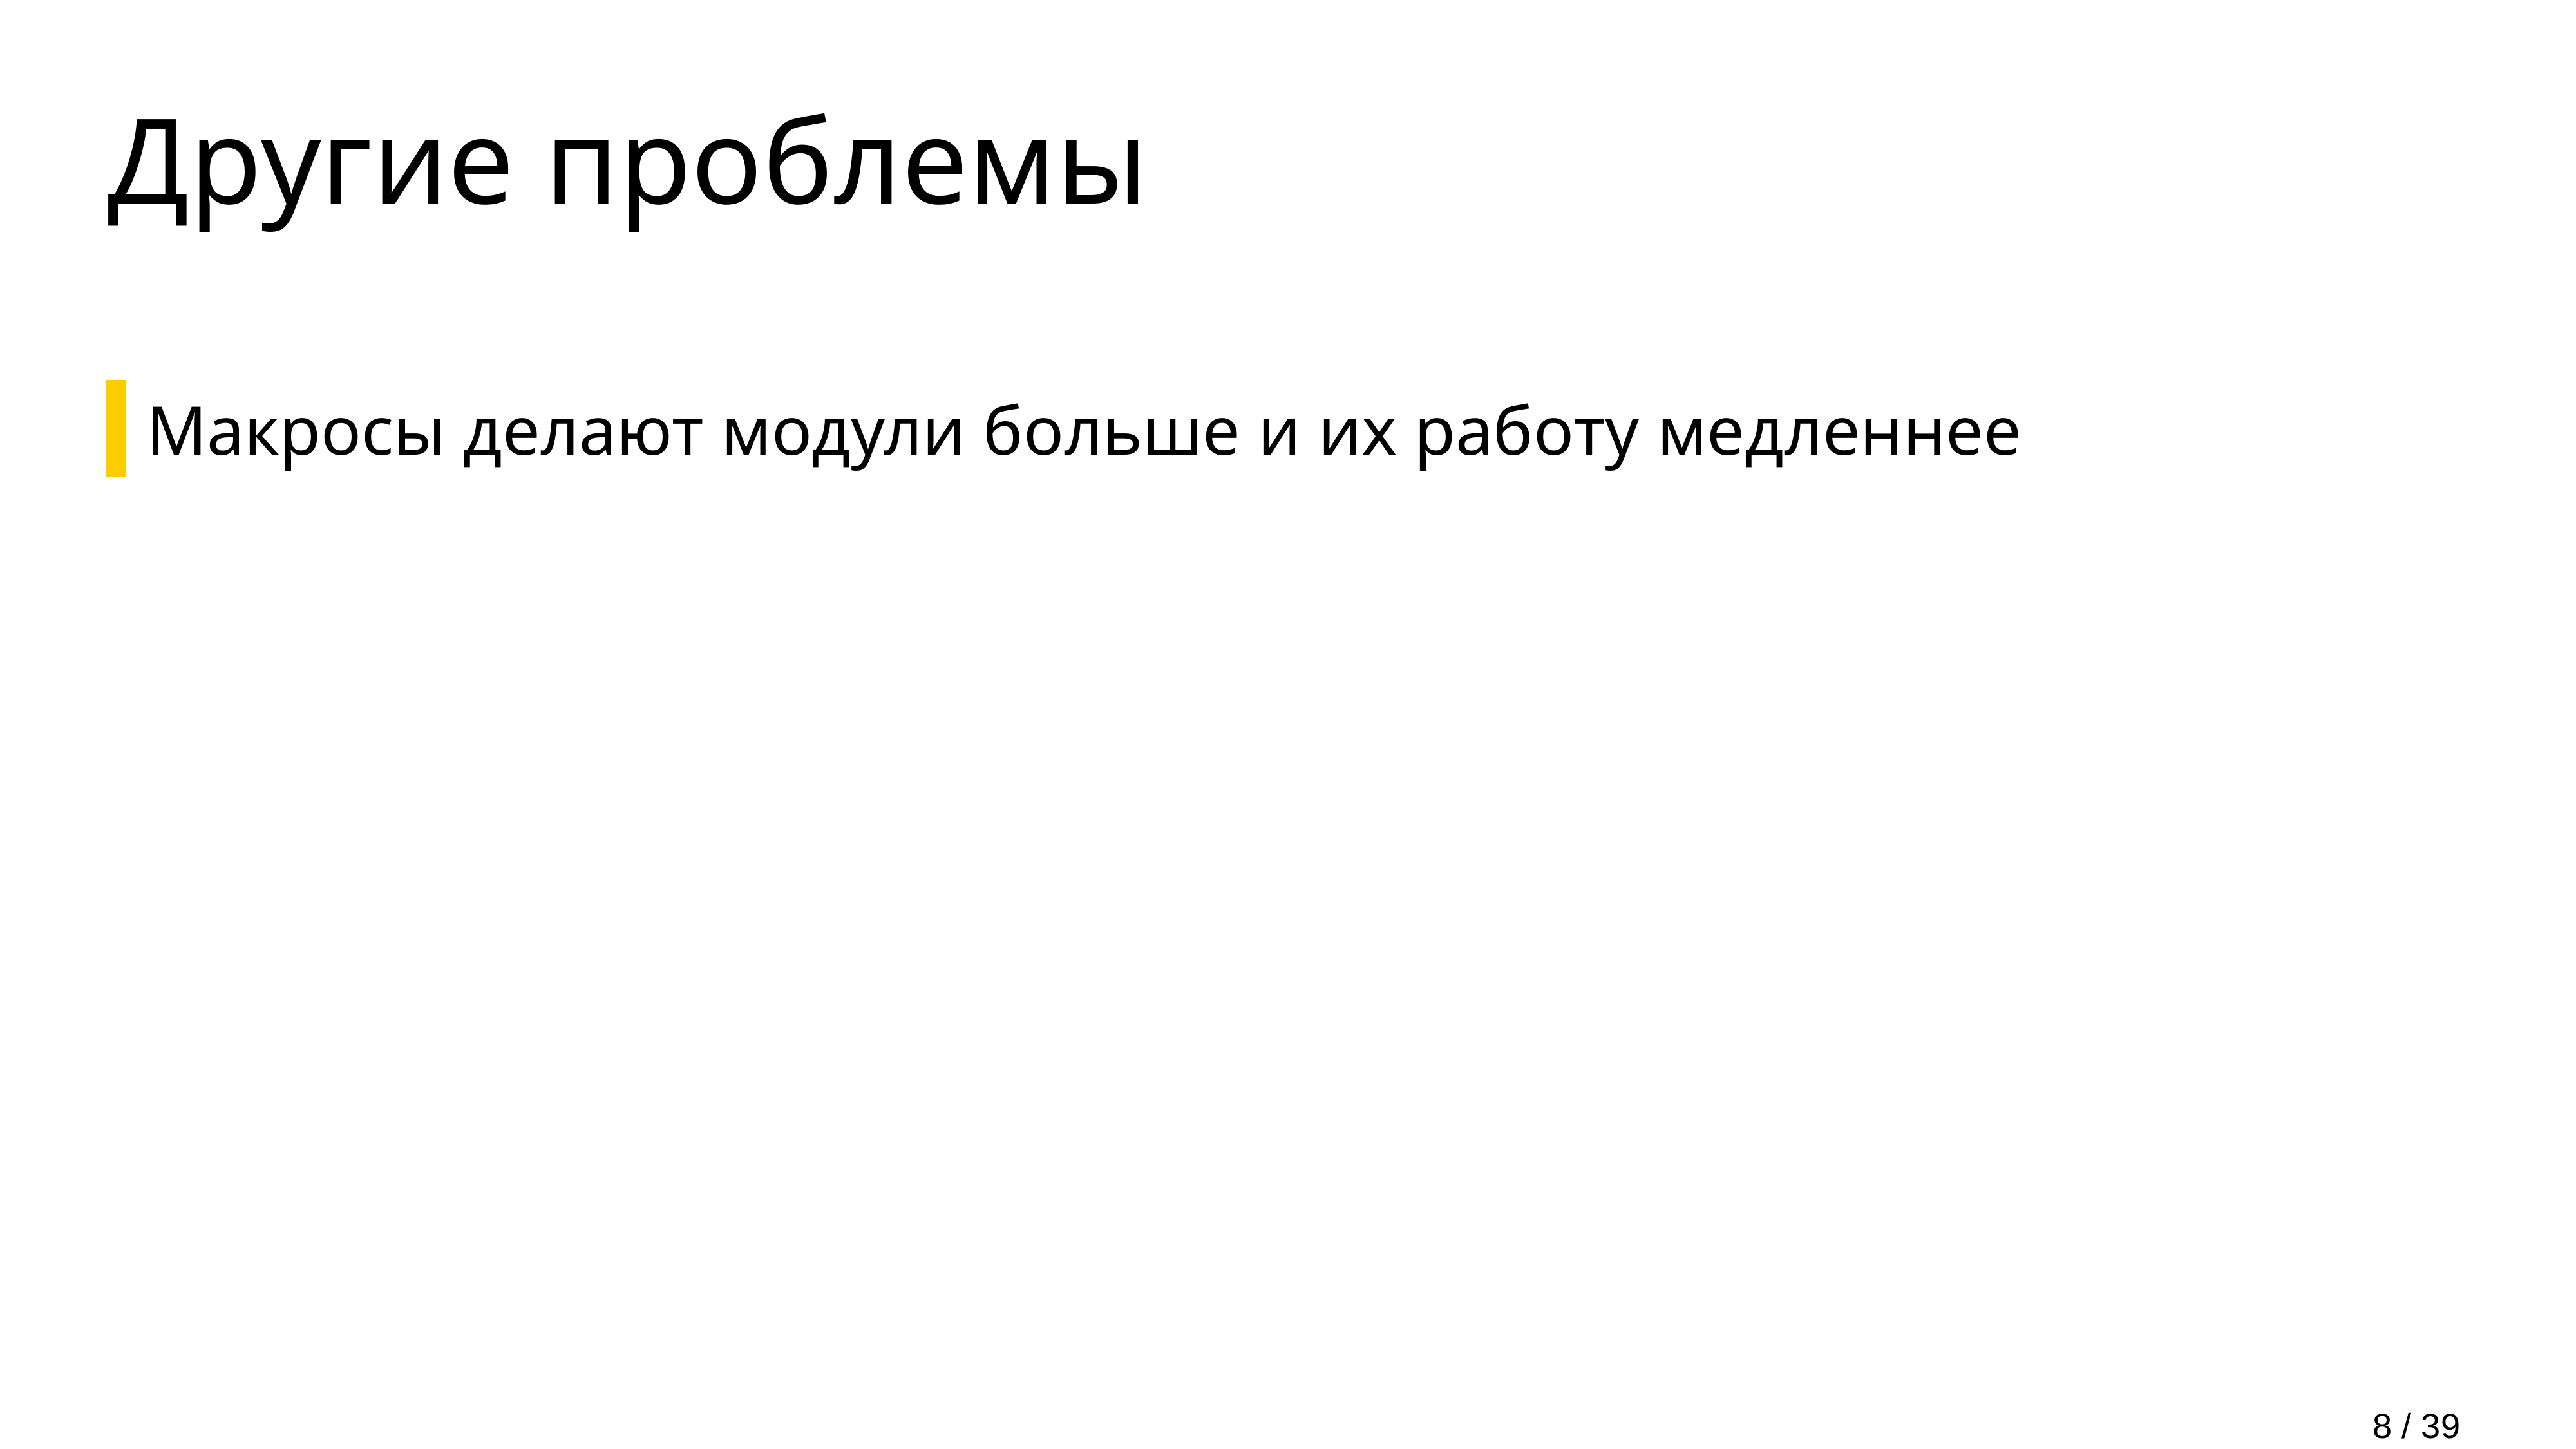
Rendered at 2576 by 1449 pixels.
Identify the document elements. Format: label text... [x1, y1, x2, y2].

text_box <number> / 39 [2363, 1402, 2576, 1449]
text_box Макросы делают модули больше и их работу медленнее [96, 364, 2512, 1419]
title Другие проблемы [108, 80, 2468, 242]
